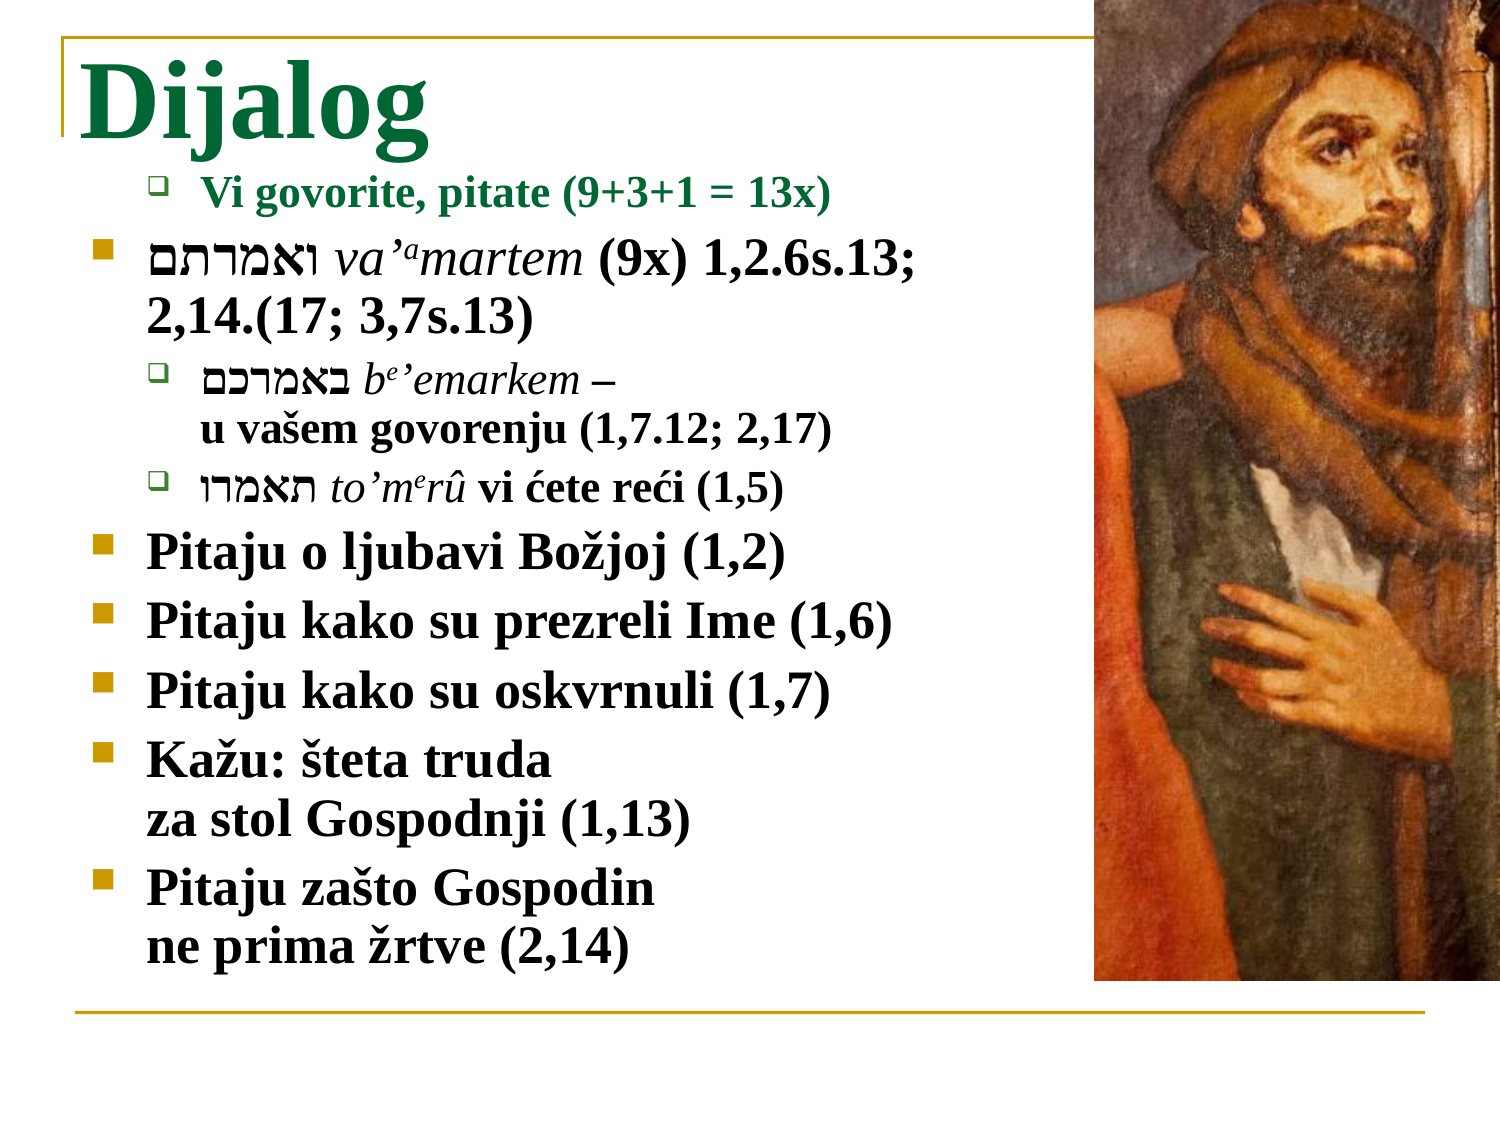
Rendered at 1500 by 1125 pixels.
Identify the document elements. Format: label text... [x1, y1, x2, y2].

picture [1094, 0, 1500, 981]
list Vi govorite, pitate (9+3+1 = 13x) ואמרתם va’amartem (9x) 1,2.6s.13; 2,14.(17; 3,7s.13) באמרכם be’emarkem – u vašem govorenju (1,7.12; 2,17) תאמרו to’merû vi ćete reći (1,5) Pitaju o ljubavi Božjoj (1,2) Pitaju kako su prezreli Ime (1,6) Pitaju kako su oskvrnuli (1,7) Kažu: šteta truda za stol Gospodnji (1,13) Pitaju zašto Gospodin ne prima žrtve (2,14) [75, 160, 1425, 1006]
title Dijalog [64, 19, 1094, 206]
